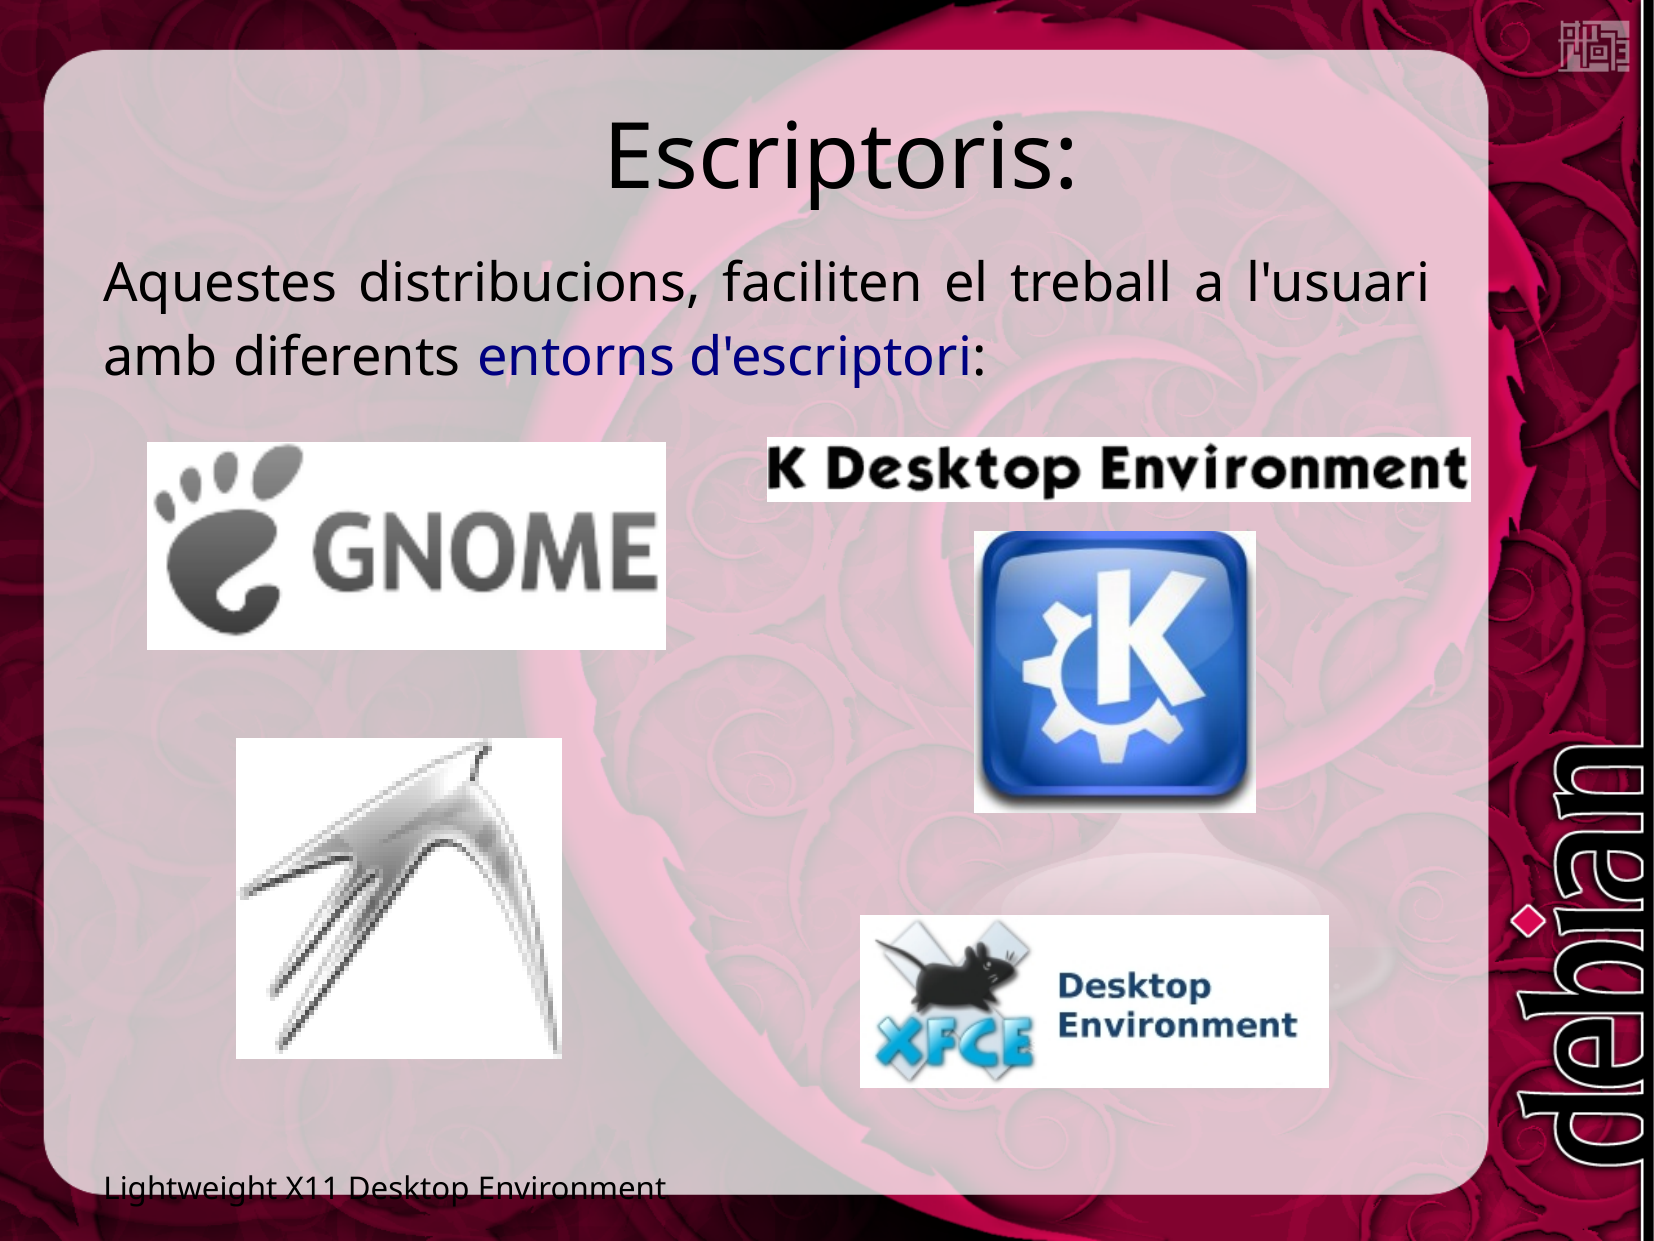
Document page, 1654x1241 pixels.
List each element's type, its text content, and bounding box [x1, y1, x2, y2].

text_box Aquestes distribucions, faciliten el treball a l'usuari amb diferents entorns d'escriptori: Lightweight X11 Desktop Environment [88, 236, 1447, 1135]
title Escriptoris: [59, 49, 1477, 257]
picture [0, 0, 1654, 1241]
